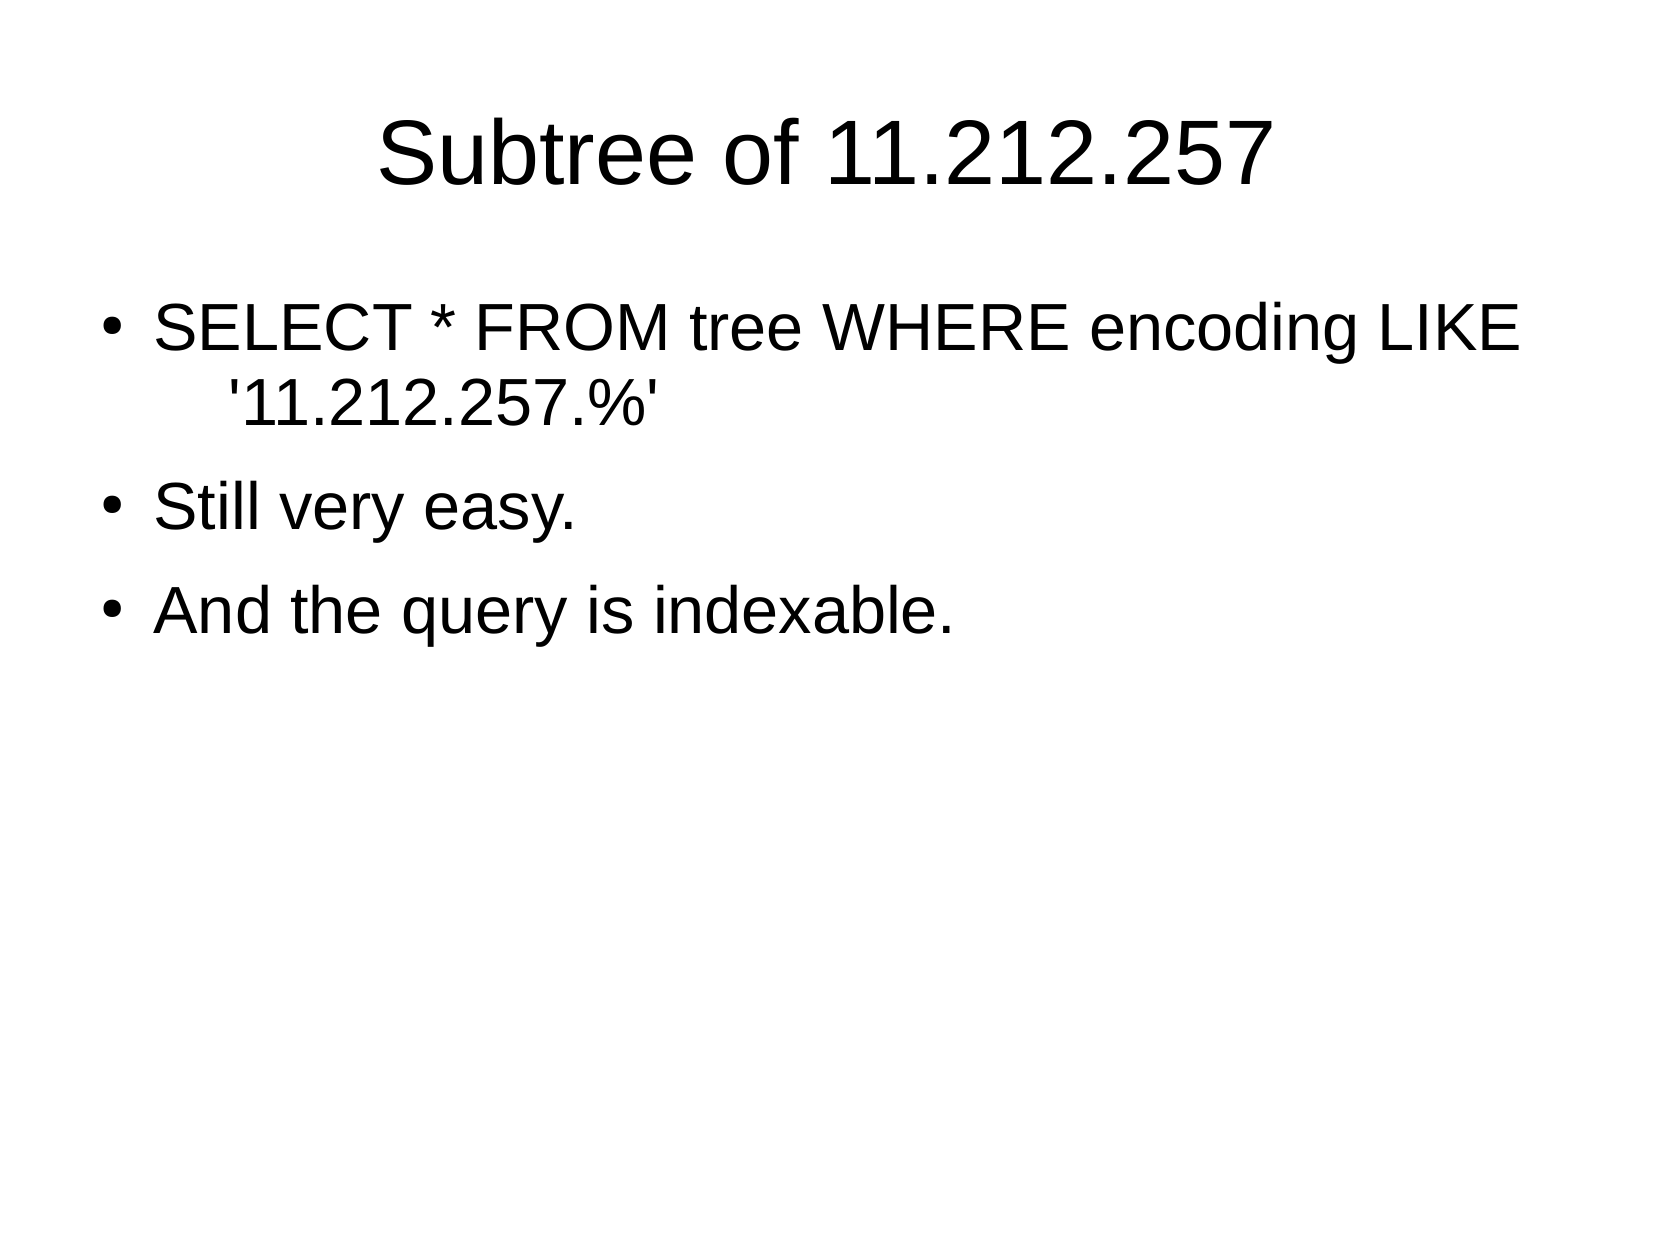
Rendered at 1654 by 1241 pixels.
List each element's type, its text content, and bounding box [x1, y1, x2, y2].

list SELECT * FROM tree WHERE encoding LIKE '11.212.257.%' Still very easy. And the query is indexable. [82, 290, 1571, 1109]
title Subtree of 11.212.257 [82, 49, 1571, 257]
